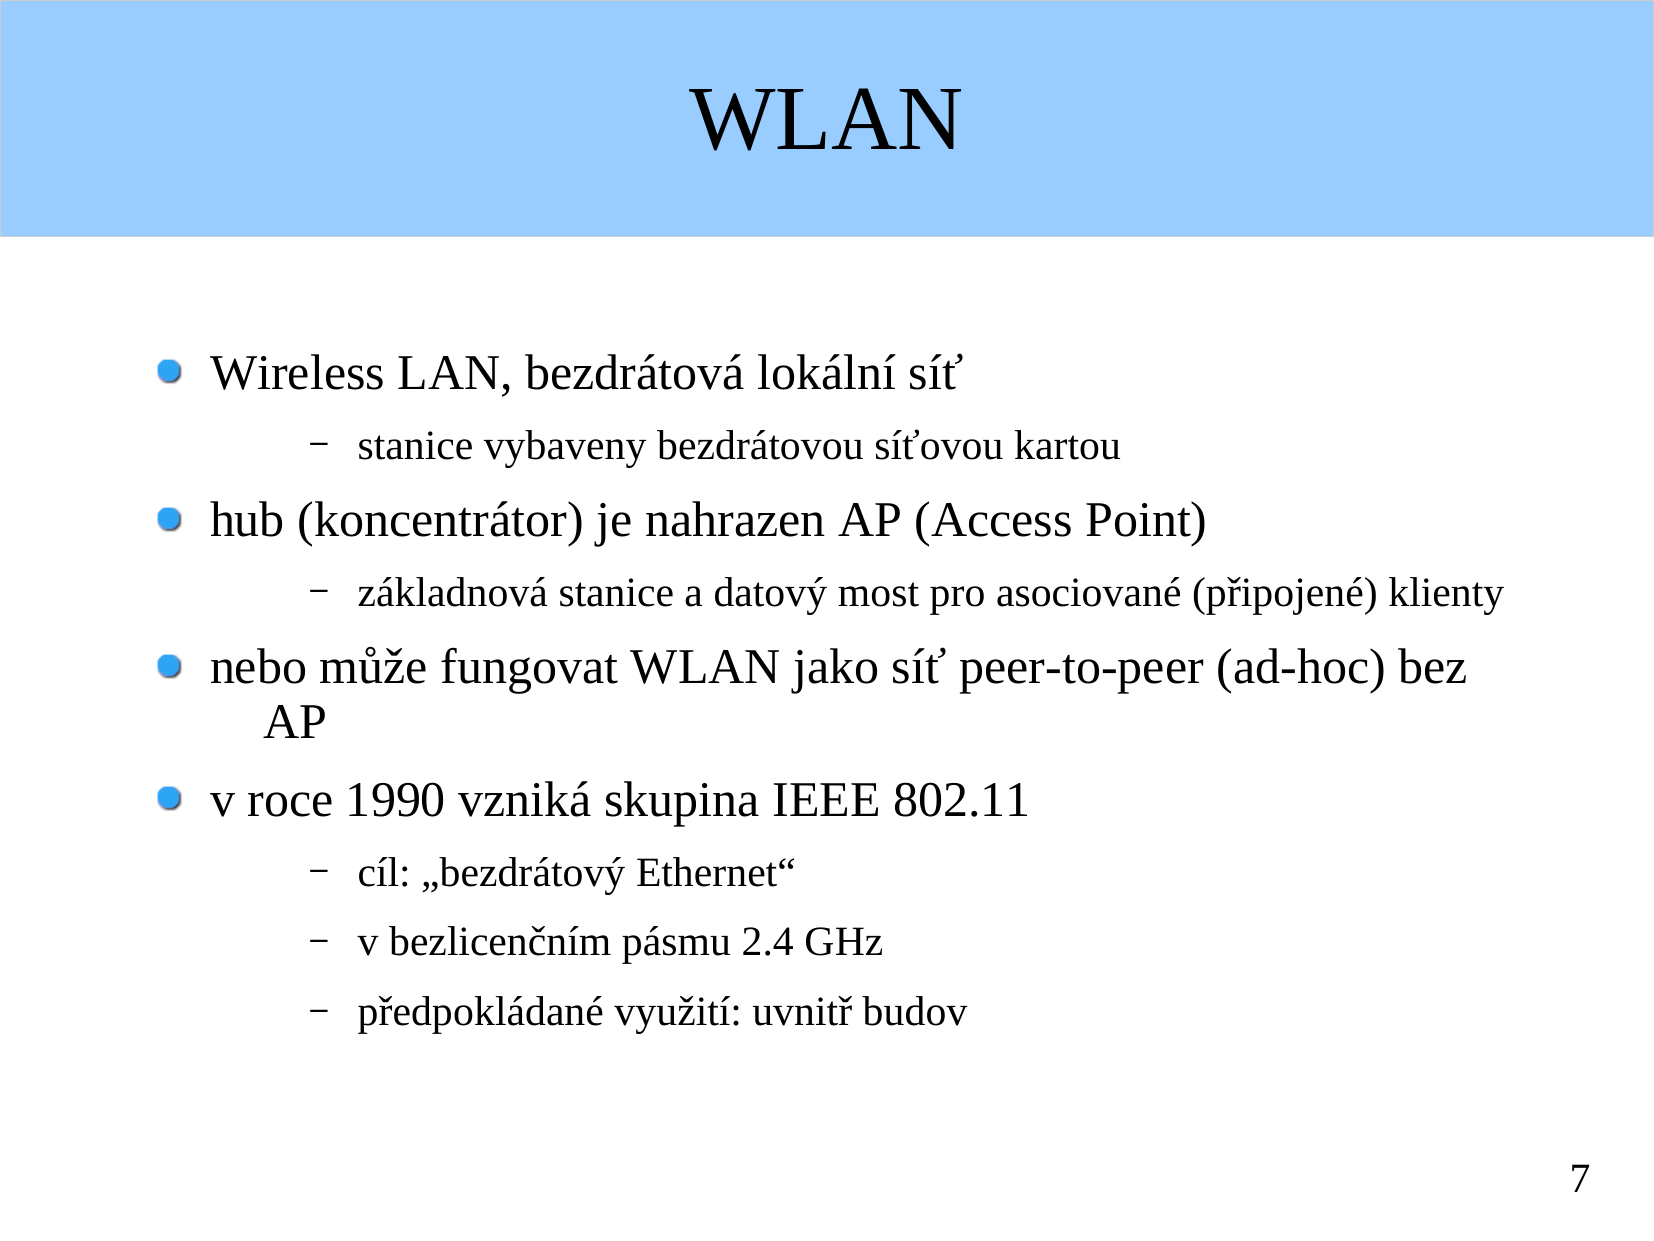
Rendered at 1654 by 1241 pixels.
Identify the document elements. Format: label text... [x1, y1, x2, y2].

list Wireless LAN, bezdrátová lokální síť stanice vybaveny bezdrátovou síťovou kartou hub (koncentrátor) je nahrazen AP (Access Point) základnová stanice a datový most pro asociované (připojené) klienty nebo může fungovat WLAN jako síť peer-to-peer (ad-hoc) bez AP v roce 1990 vzniká skupina IEEE 802.11 cíl: „bezdrátový Ethernet“ v bezlicenčním pásmu 2.4 GHz předpokládané využití: uvnitř budov [121, 344, 1534, 1162]
title WLAN [0, 0, 1654, 237]
